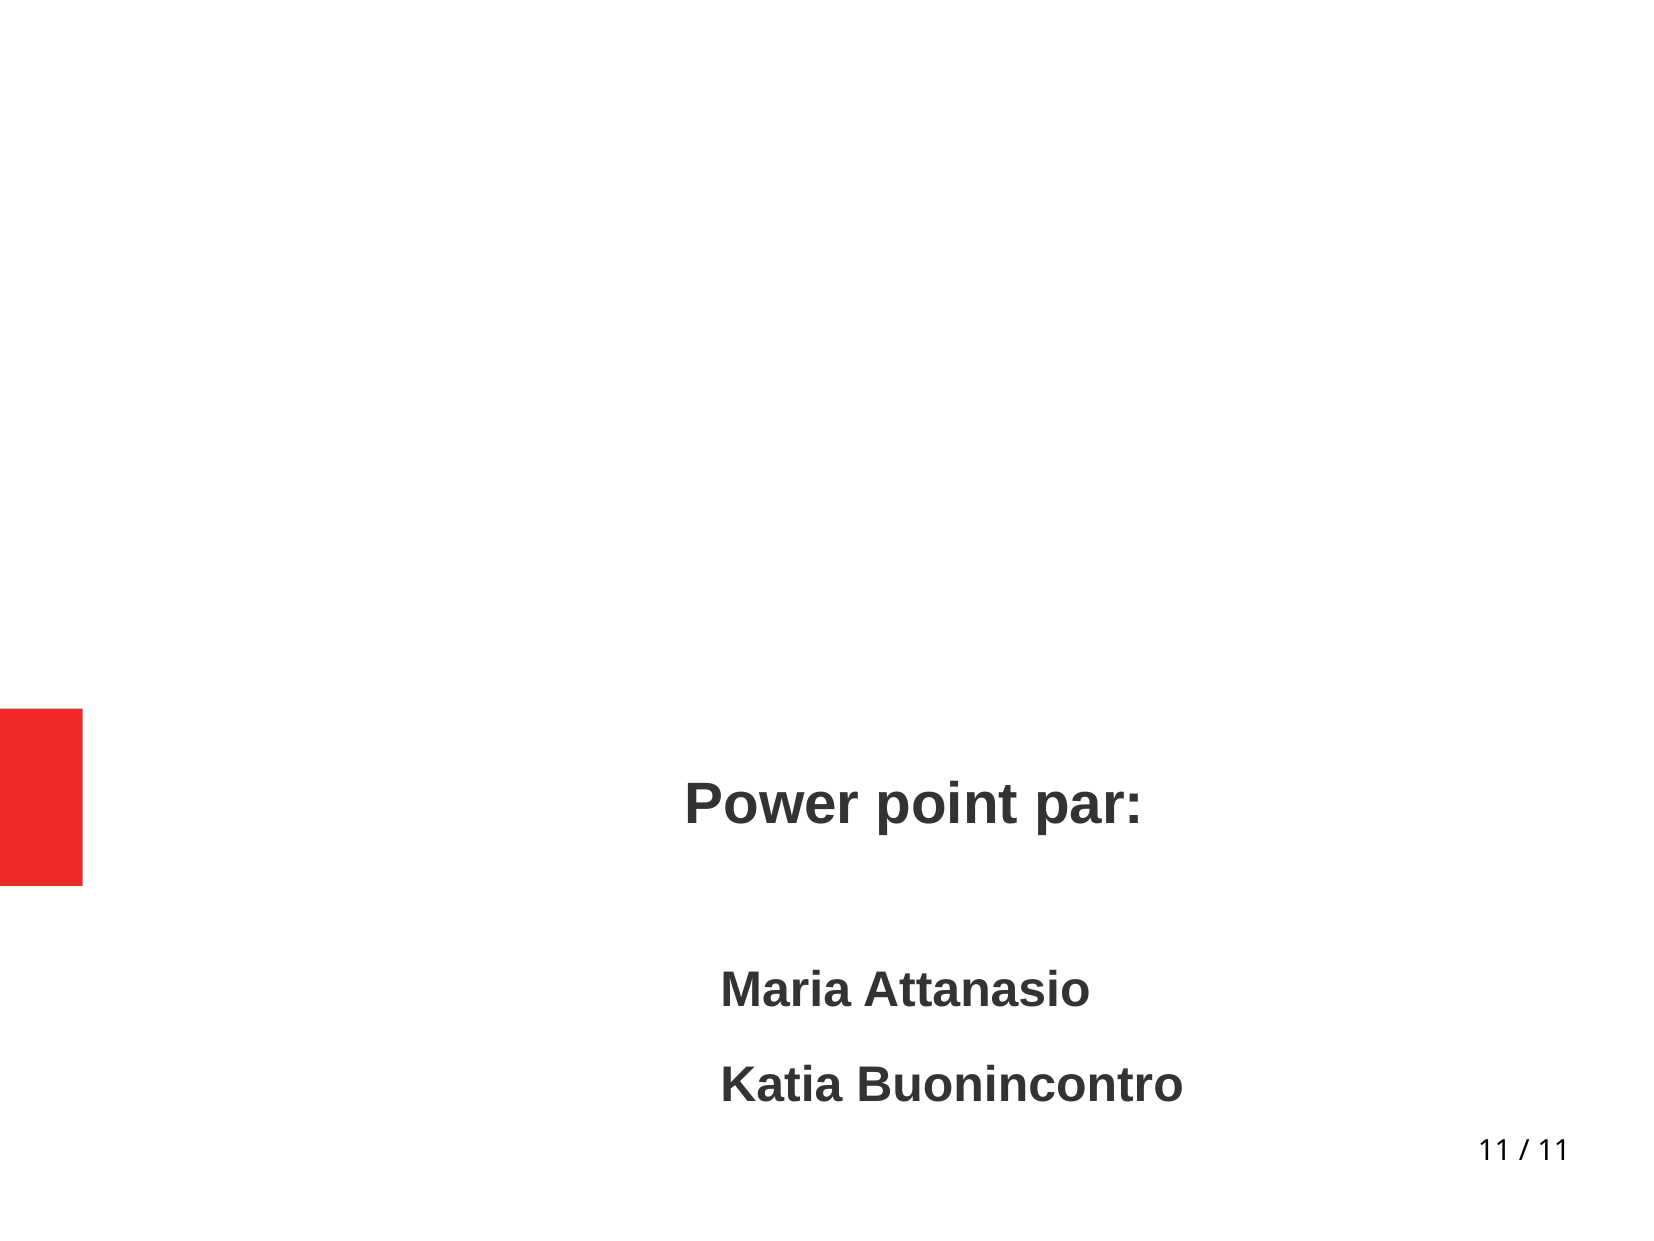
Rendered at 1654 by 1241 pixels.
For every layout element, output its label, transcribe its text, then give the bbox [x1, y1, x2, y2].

title Power point par: [685, 708, 1607, 898]
list Maria Attanasio Katia Buonincontro [649, 960, 1548, 1123]
